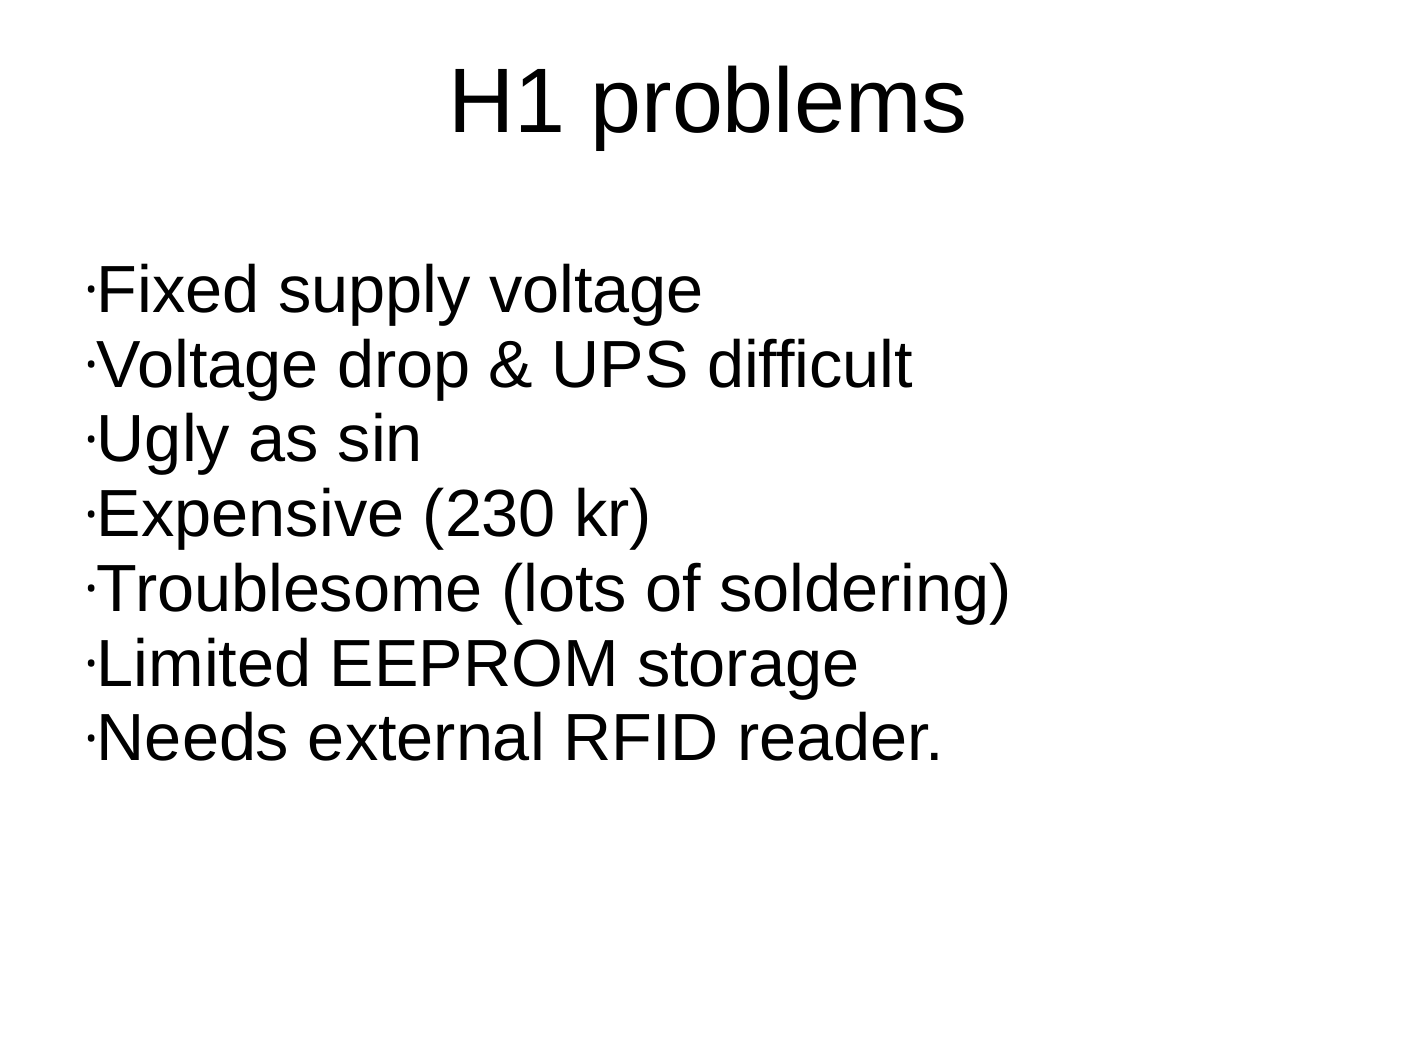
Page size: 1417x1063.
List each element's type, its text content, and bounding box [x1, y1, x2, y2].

text_box H1 problems [70, 42, 1346, 172]
text_box Fixed supply voltage Voltage drop & UPS difficult Ugly as sin Expensive (230 kr) Troublesome (lots of soldering) Limited EEPROM storage Needs external RFID reader. [70, 244, 1346, 841]
